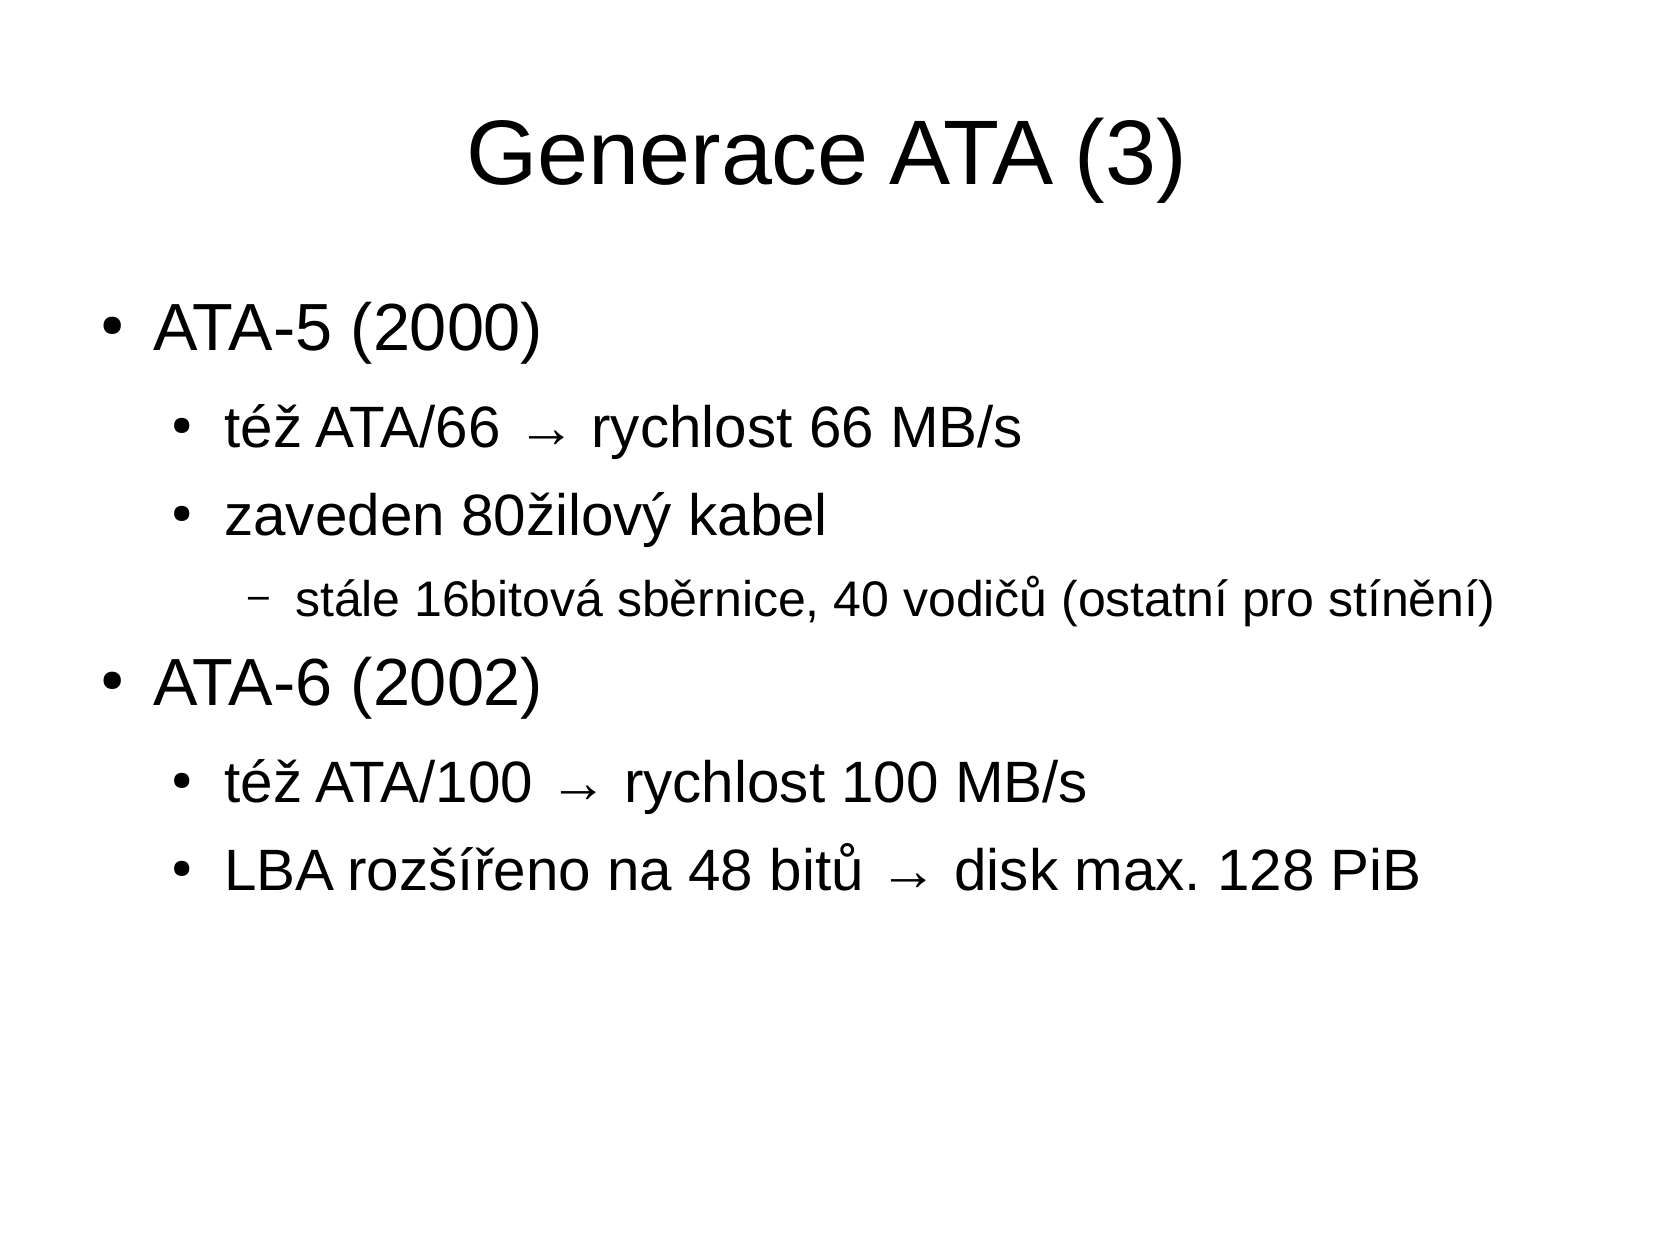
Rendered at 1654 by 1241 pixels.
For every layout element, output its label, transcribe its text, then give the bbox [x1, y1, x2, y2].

list ATA-5 (2000) též ATA/66 → rychlost 66 MB/s zaveden 80žilový kabel stále 16bitová sběrnice, 40 vodičů (ostatní pro stínění) ATA-6 (2002) též ATA/100 → rychlost 100 MB/s LBA rozšířeno na 48 bitů → disk max. 128 PiB [82, 290, 1571, 1094]
title Generace ATA (3) [82, 56, 1571, 250]
